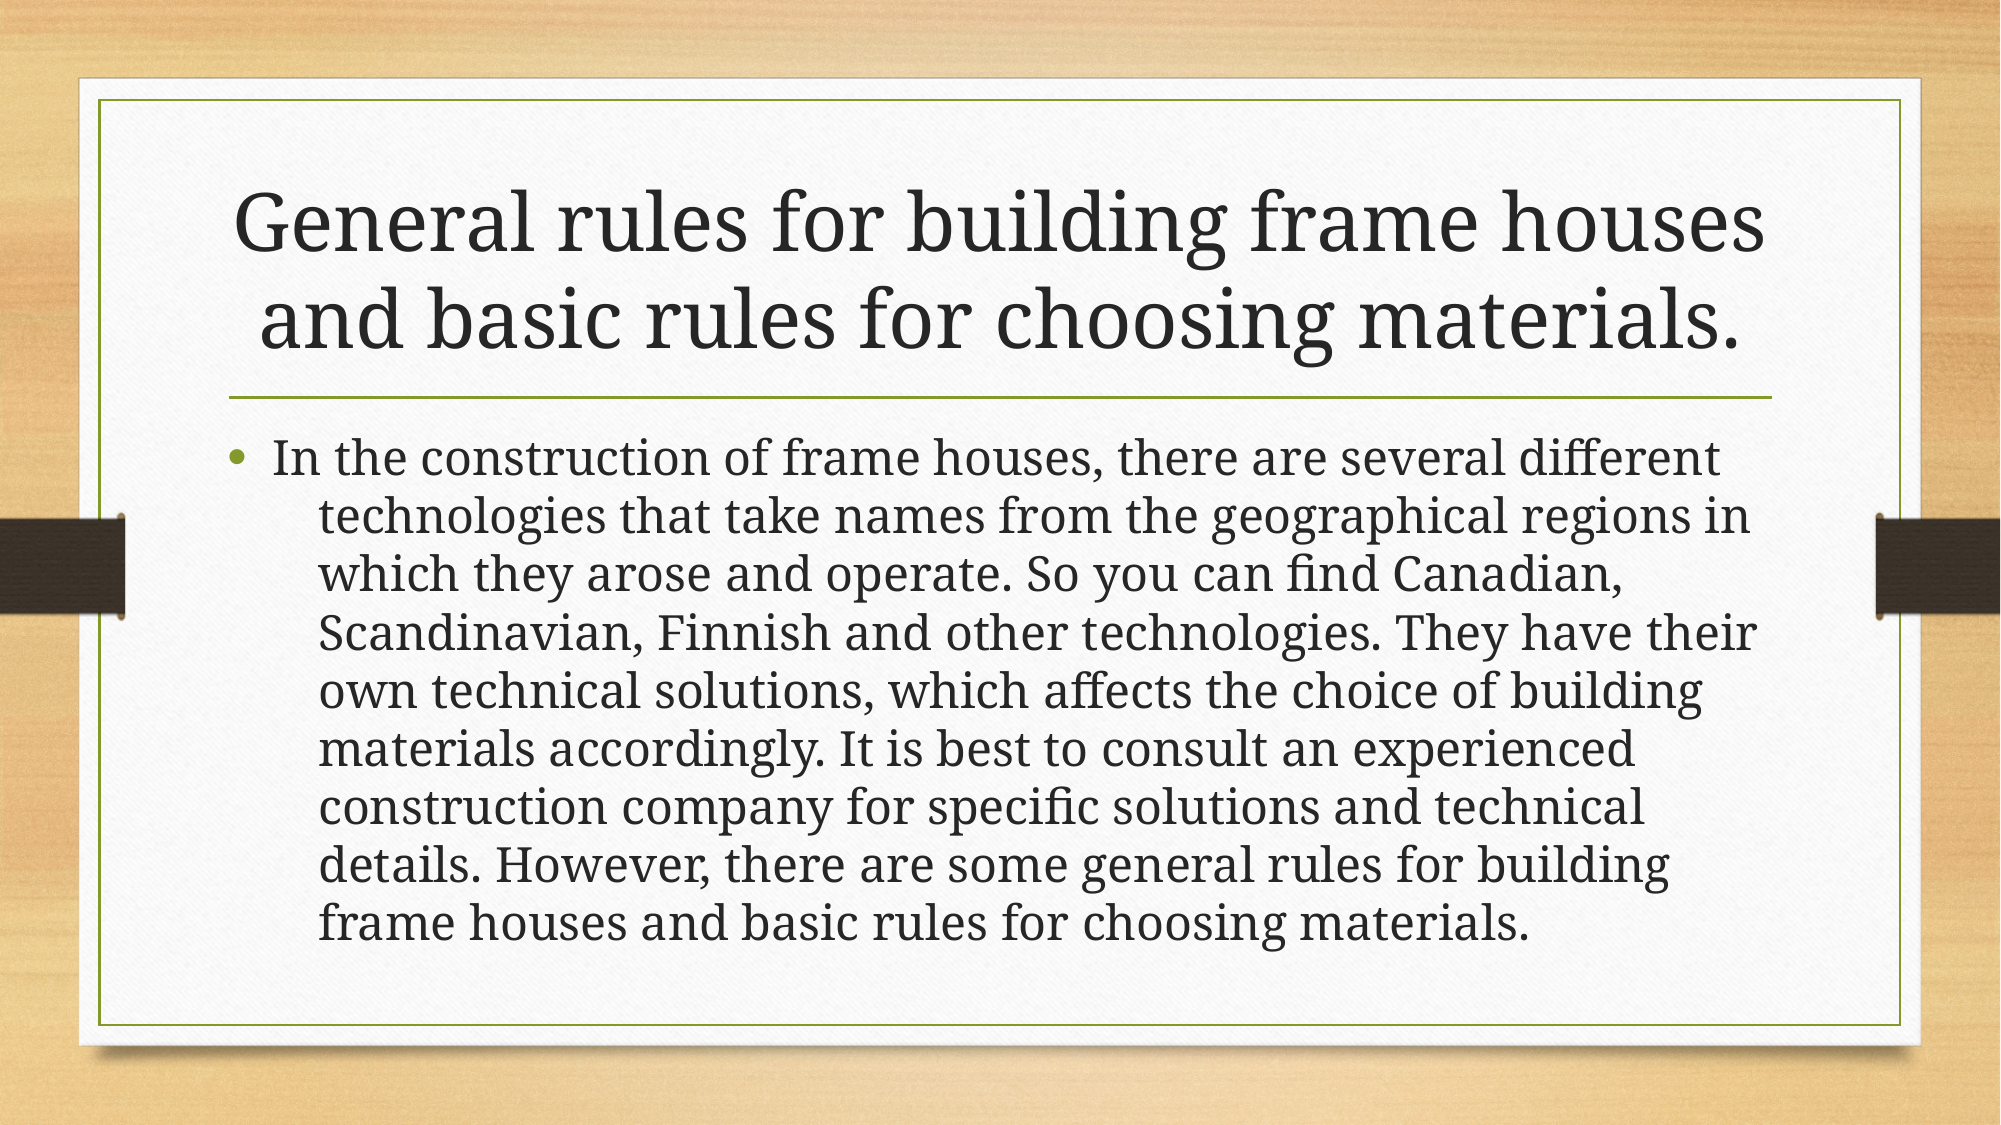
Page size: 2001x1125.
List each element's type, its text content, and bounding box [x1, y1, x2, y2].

list In the construction of frame houses, there are several different technologies that take names from the geographical regions in which they arose and operate. So you can find Canadian, Scandinavian, Finnish and other technologies. They have their own technical solutions, which affects the choice of building materials accordingly. It is best to consult an experienced construction company for specific solutions and technical details. However, there are some general rules for building frame houses and basic rules for choosing materials. [212, 419, 1788, 964]
title General rules for building frame houses and basic rules for choosing materials. [212, 161, 1788, 376]
